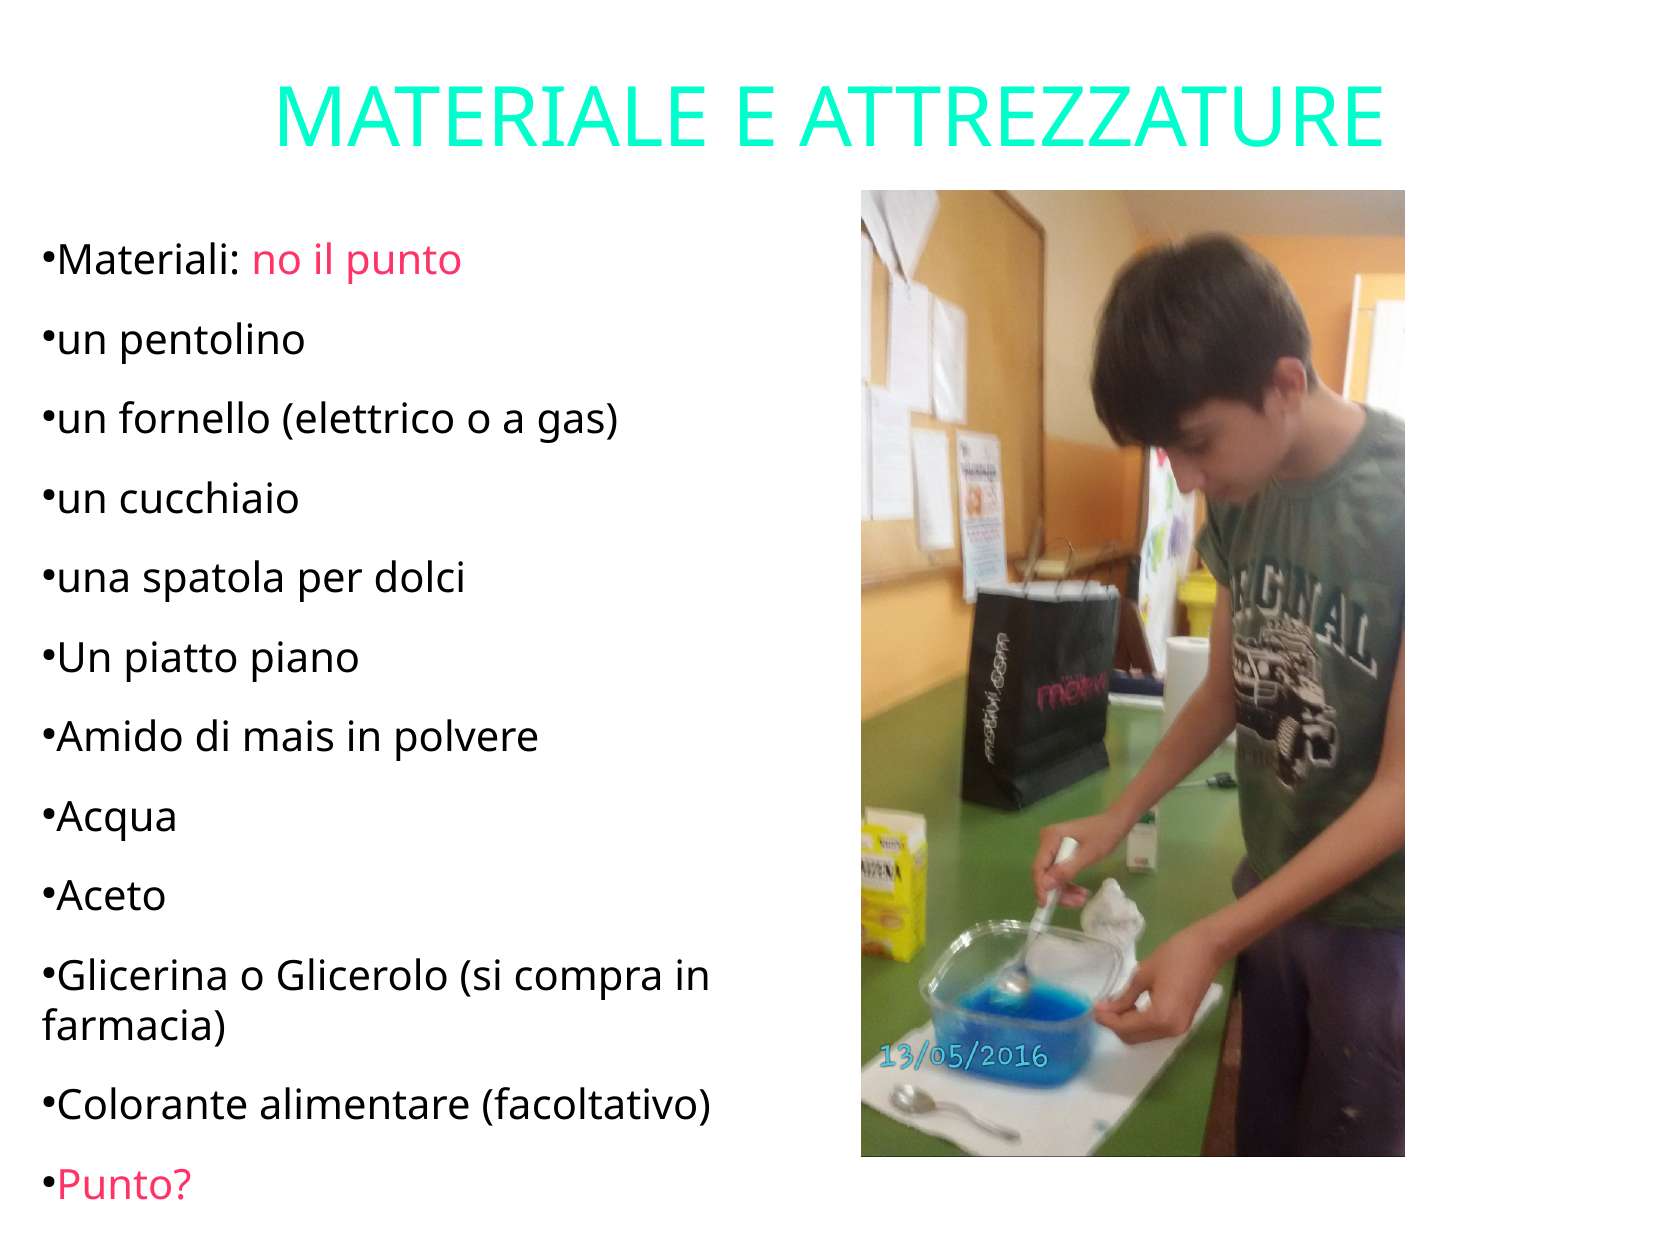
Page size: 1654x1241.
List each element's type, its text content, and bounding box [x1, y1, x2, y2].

list Materiali: no il punto un pentolino un fornello (elettrico o a gas) un cucchiaio una spatola per dolci Un piatto piano Amido di mais in polvere Acqua Aceto Glicerina o Glicerolo (si compra in farmacia) Colorante alimentare (facoltativo) Punto? [41, 232, 768, 1241]
picture [861, 190, 1405, 1157]
title MATERIALE E ATTREZZATURE [118, 62, 1542, 164]
